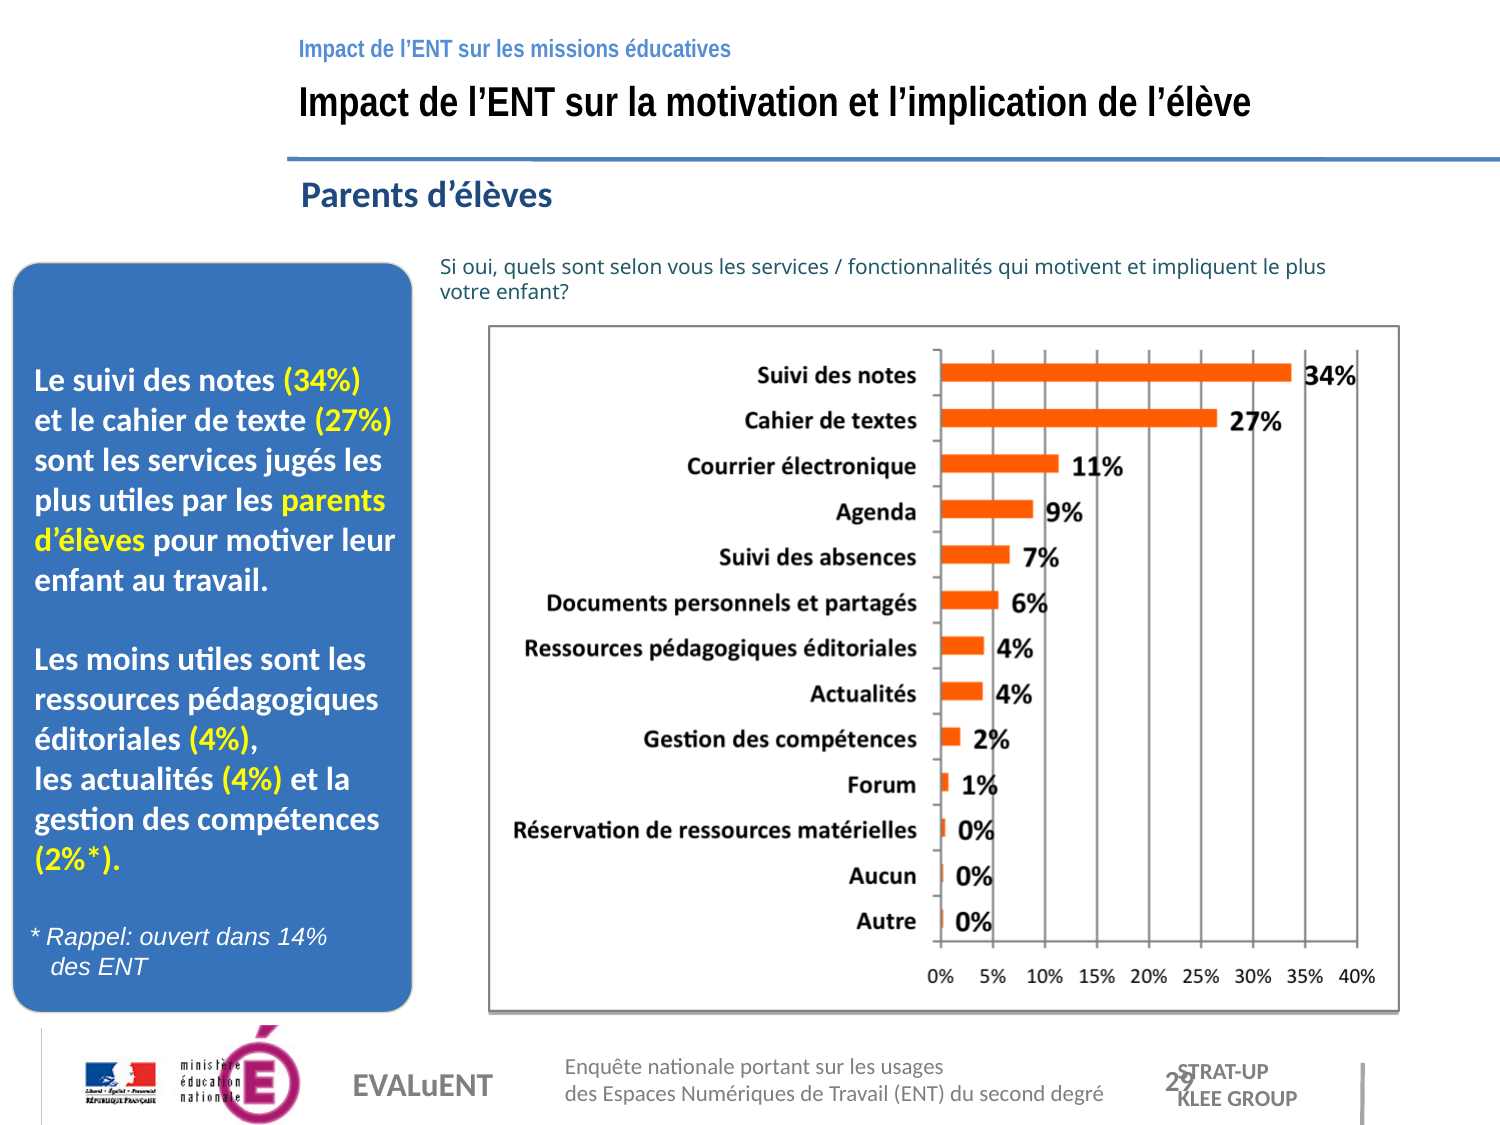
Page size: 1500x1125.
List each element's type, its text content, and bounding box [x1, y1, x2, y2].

picture [487, 324, 1401, 1013]
text_box [1074, 1050, 1426, 1110]
text_box Si oui, quels sont selon vous les services / fonctionnalités qui motivent et impliquent le plus votre enfant? [425, 245, 1500, 312]
text_box Impact de l’ENT sur les missions éducatives Impact de l’ENT sur la motivation et l’implication de l’élève [284, 25, 1500, 100]
text_box Le suivi des notes (34%) et le cahier de texte (27%) sont les services jugés les plus utiles par les parents d’élèves pour motiver leur enfant au travail. Les moins utiles sont les ressources pédagogiques éditoriales (4%), les actualités (4%) et la gestion des compétences (2%*). [12, 262, 413, 1013]
text_box Parents d’élèves [286, 162, 571, 224]
text_box * Rappel: ouvert dans 14% des ENT [14, 912, 352, 989]
